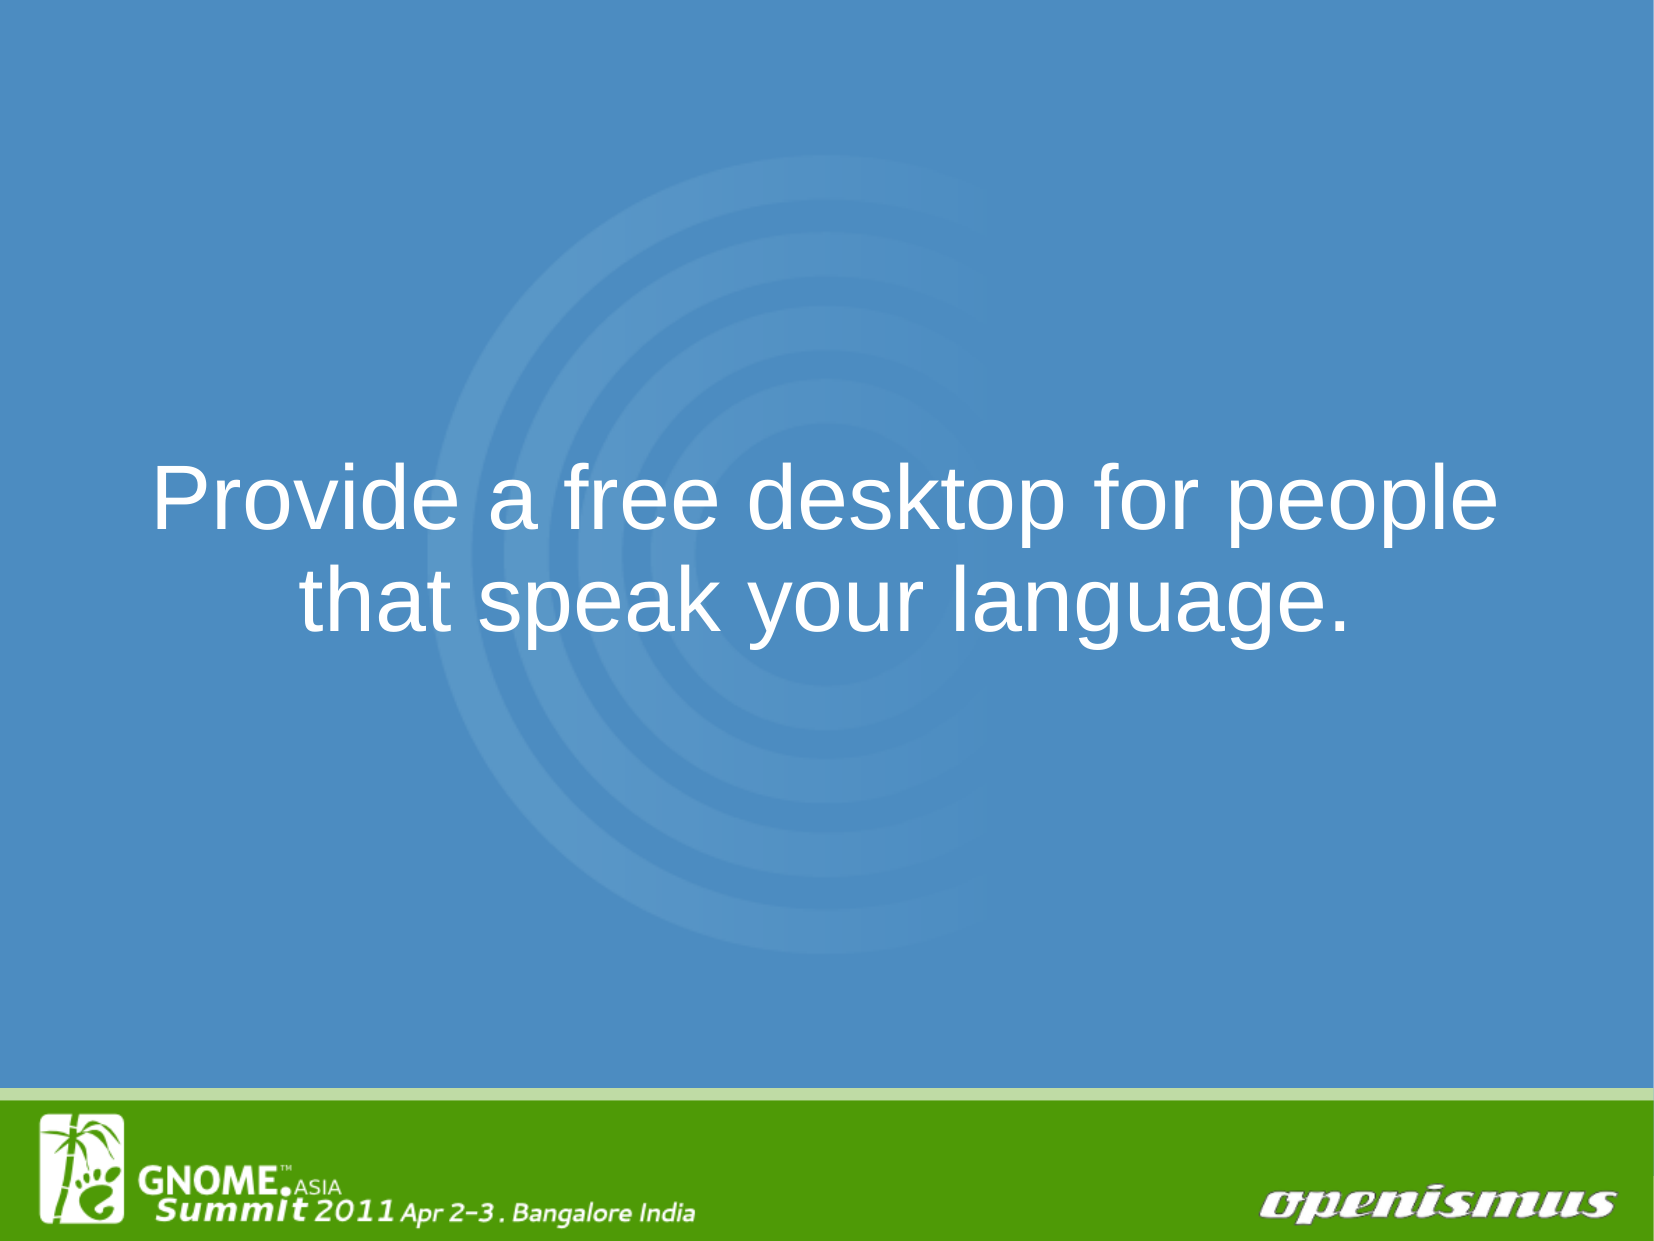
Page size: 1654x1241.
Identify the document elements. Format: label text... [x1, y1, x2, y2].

title Provide a free desktop for people that speak your language. [82, 445, 1571, 653]
picture [0, 0, 1654, 1241]
